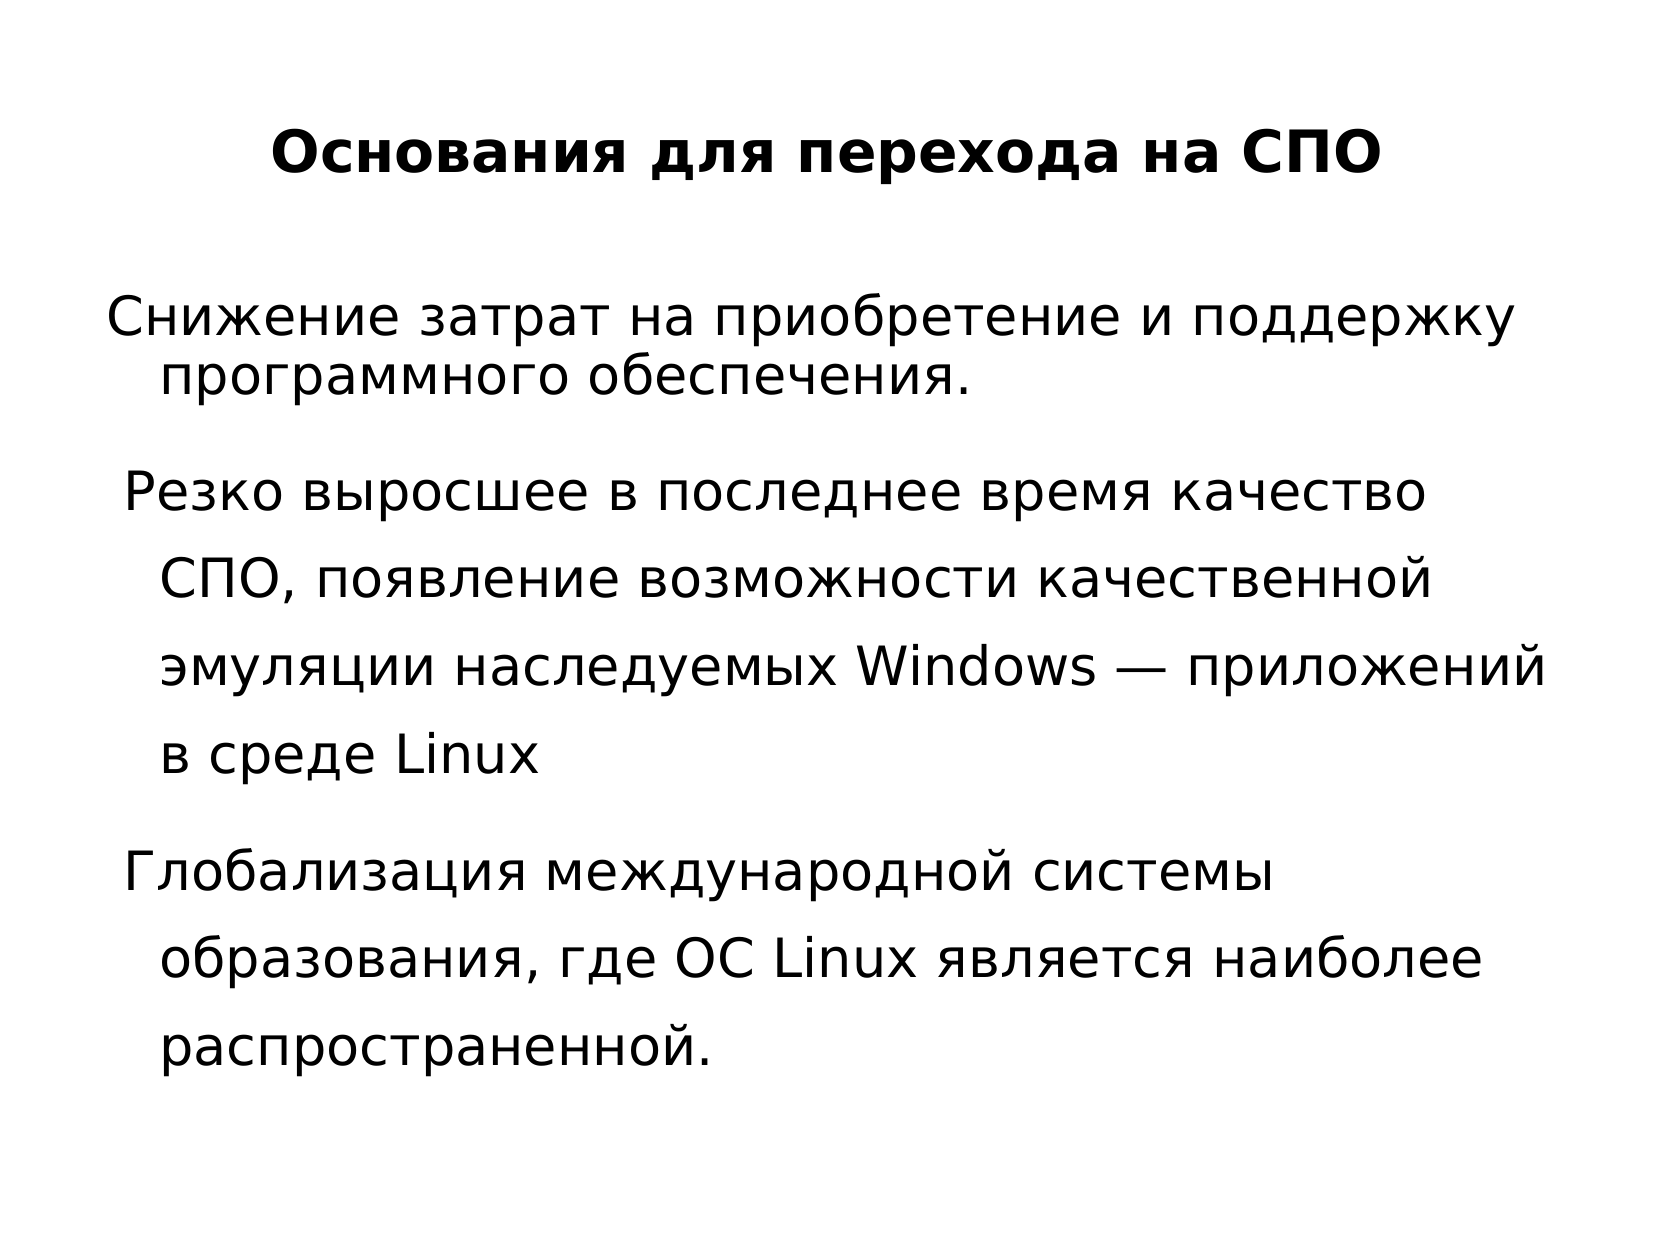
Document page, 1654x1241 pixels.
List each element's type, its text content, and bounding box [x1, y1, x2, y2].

title Основания для перехода на СПО [82, 49, 1571, 257]
list Снижение затрат на приобретение и поддержку программного обеспечения. Резко выросшее в последнее время качество СПО, появление возможности качественной эмуляции наследуемых Windows — приложений в среде Linux Глобализация международной системы образования, где ОС Linux является наиболее распространенной. [88, 288, 1577, 1093]
